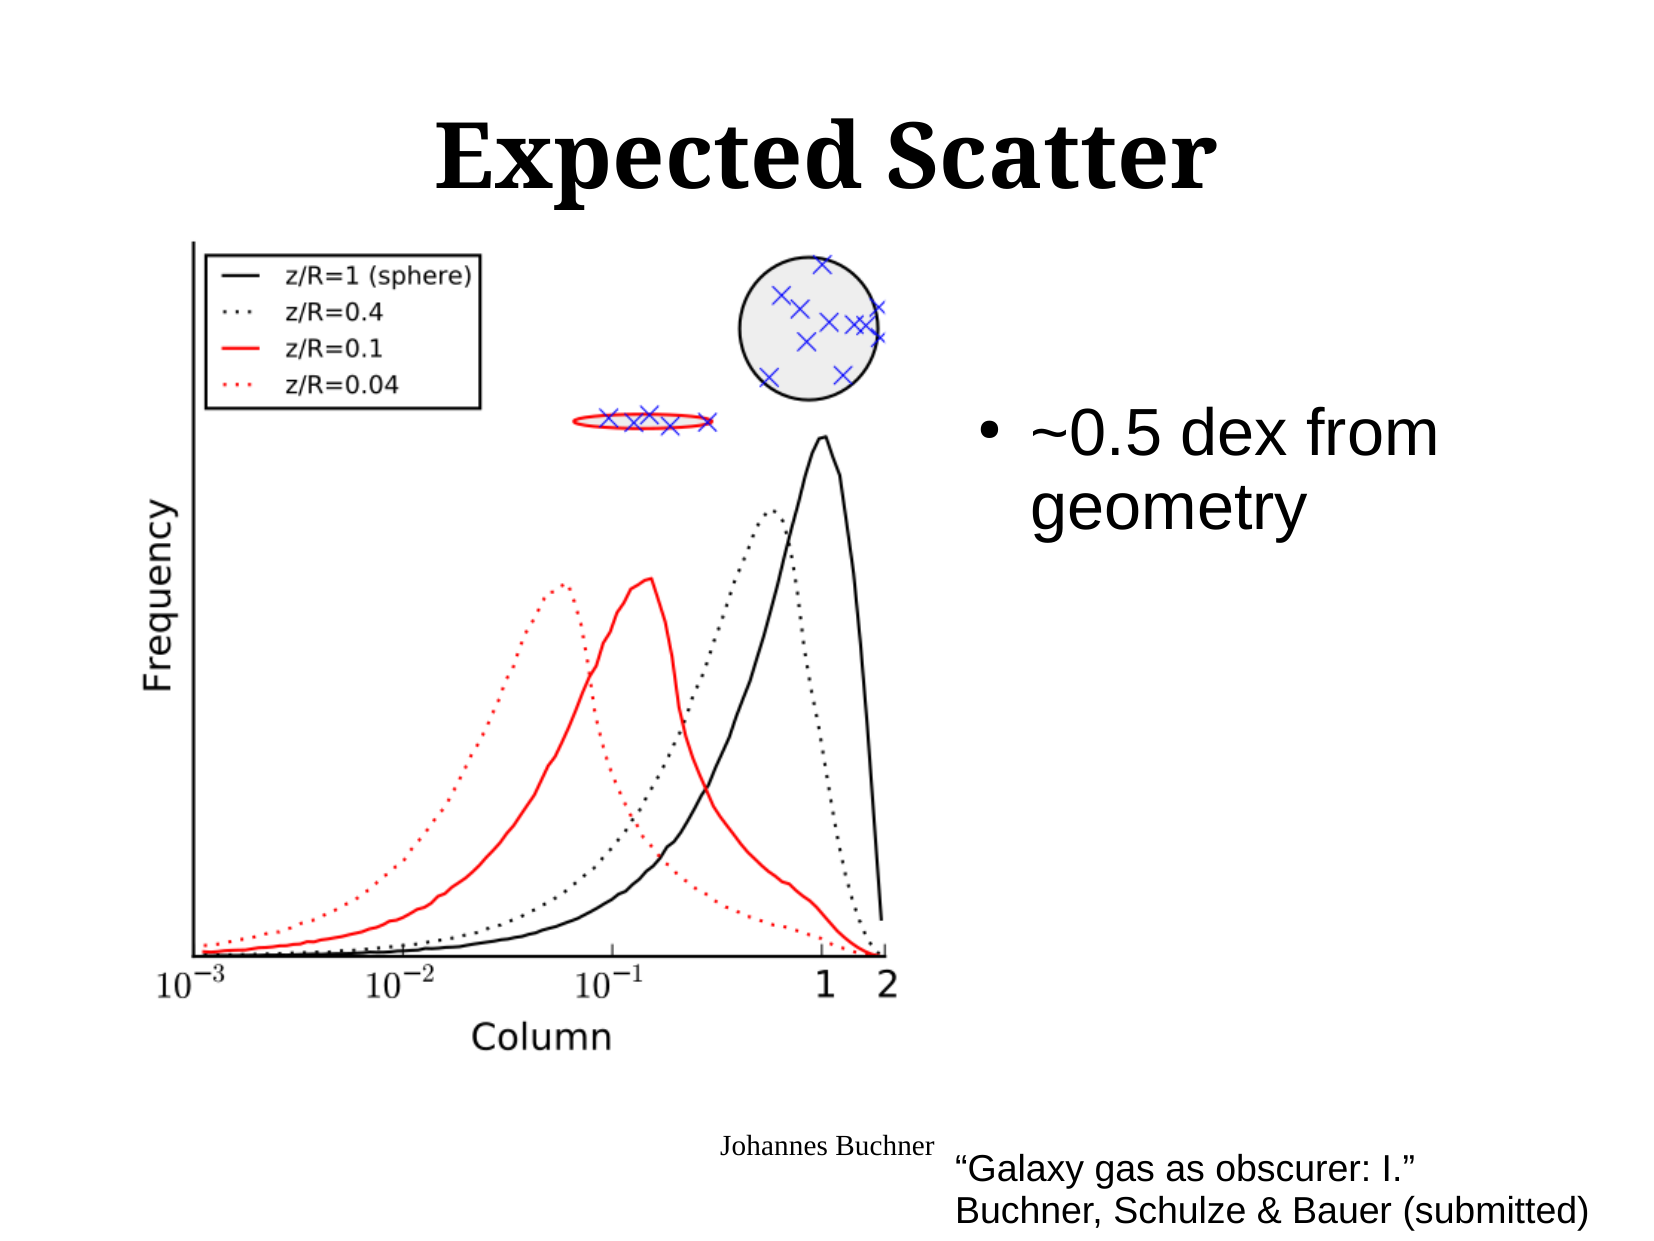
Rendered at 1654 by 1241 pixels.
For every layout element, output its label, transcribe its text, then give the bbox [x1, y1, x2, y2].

list ~0.5 dex from geometry [960, 290, 1636, 1010]
text_box “Galaxy gas as obscurer: I.” Buchner, Schulze & Bauer (submitted) [940, 1140, 1646, 1239]
title Expected Scatter [82, 49, 1571, 257]
picture [120, 221, 916, 1081]
